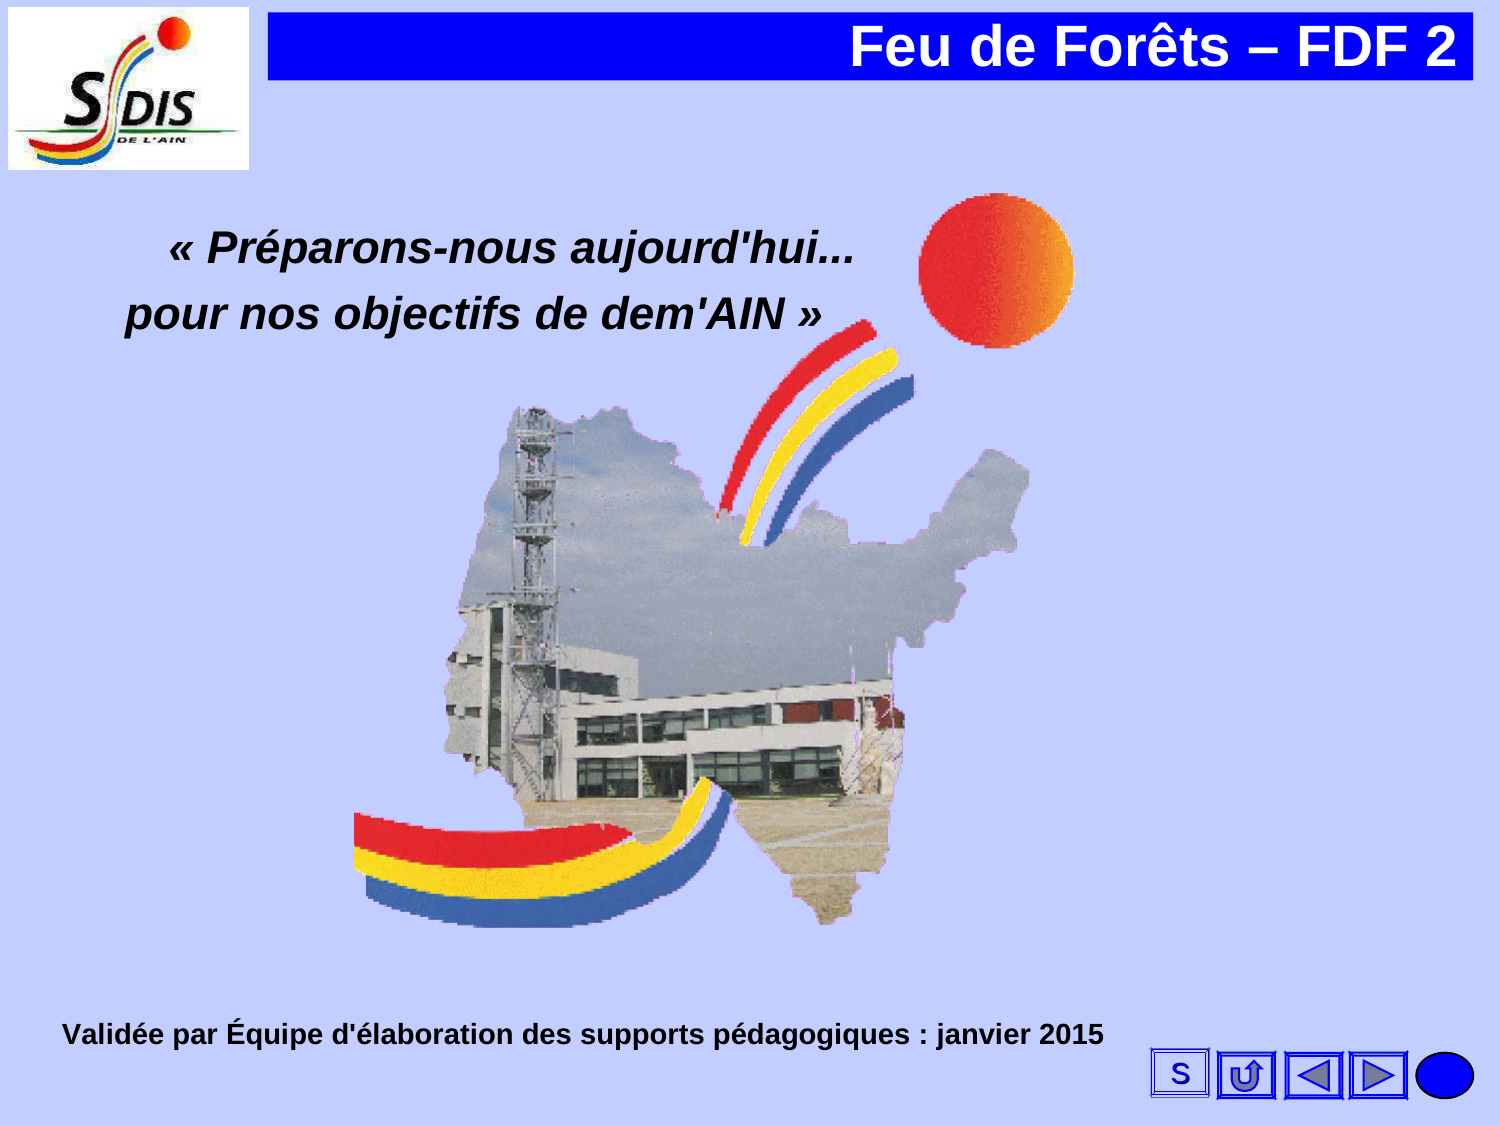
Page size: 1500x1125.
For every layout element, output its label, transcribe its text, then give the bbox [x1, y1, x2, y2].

list « Préparons-nous aujourd'hui... pour nos objectifs de dem'AIN » [53, 214, 916, 463]
picture [354, 0, 1150, 1125]
text_box Validée par Équipe d'élaboration des supports pédagogiques : janvier 2015 [46, 1010, 1121, 1059]
text_box Feu de Forêts – FDF 2 [267, 12, 354, 81]
text_box Feu de Forêts – FDF 2 [1150, 12, 1474, 81]
text_box [1416, 1052, 1474, 1099]
picture [8, 7, 249, 170]
